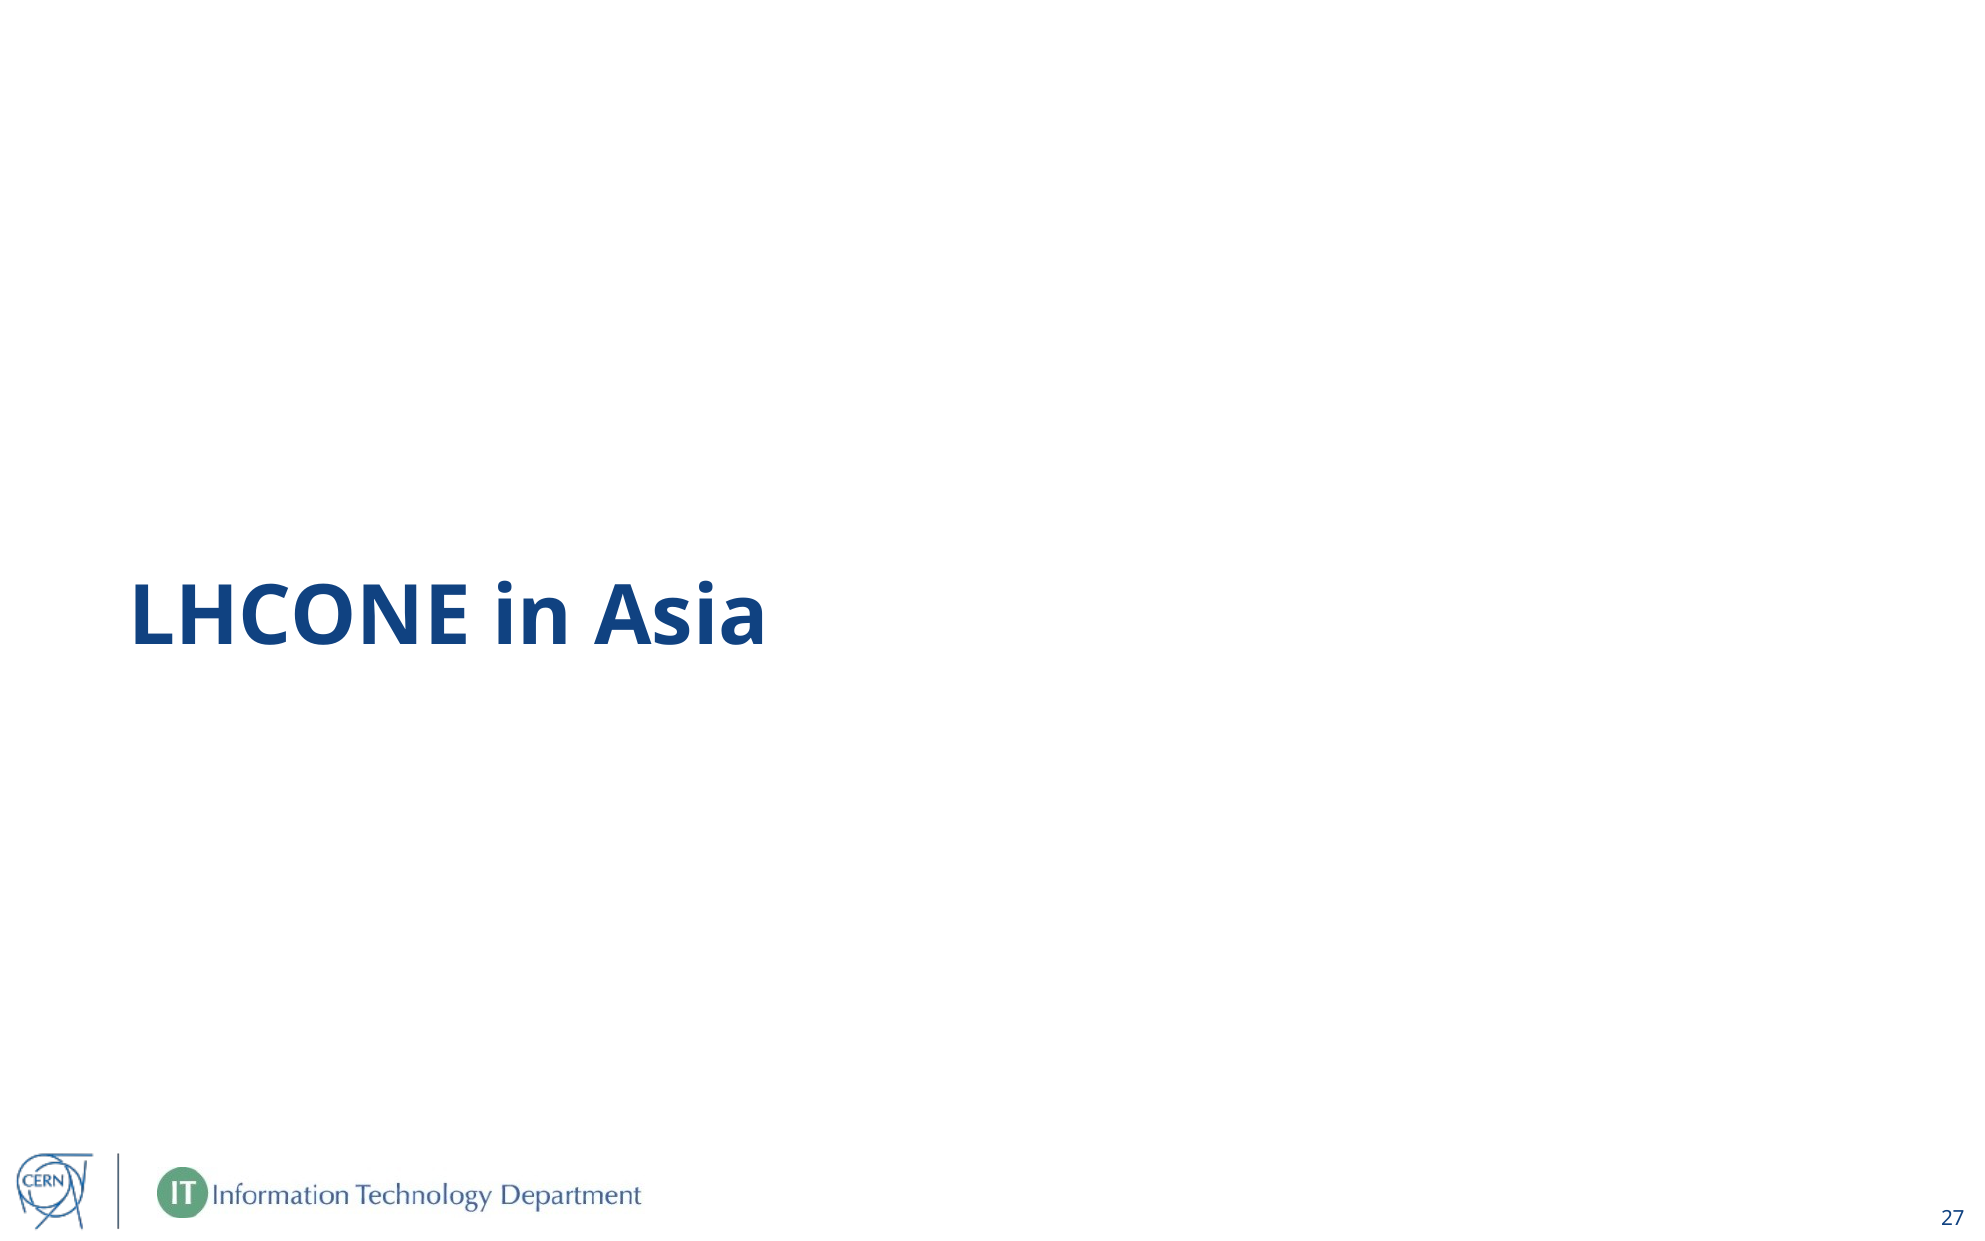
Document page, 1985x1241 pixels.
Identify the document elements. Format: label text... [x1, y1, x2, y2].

picture [51, 1200, 64, 1215]
picture [19, 1188, 64, 1207]
picture [38, 1207, 55, 1215]
picture [157, 1167, 948, 1218]
title LHCONE in Asia [128, 522, 1890, 703]
picture [16, 1188, 64, 1236]
